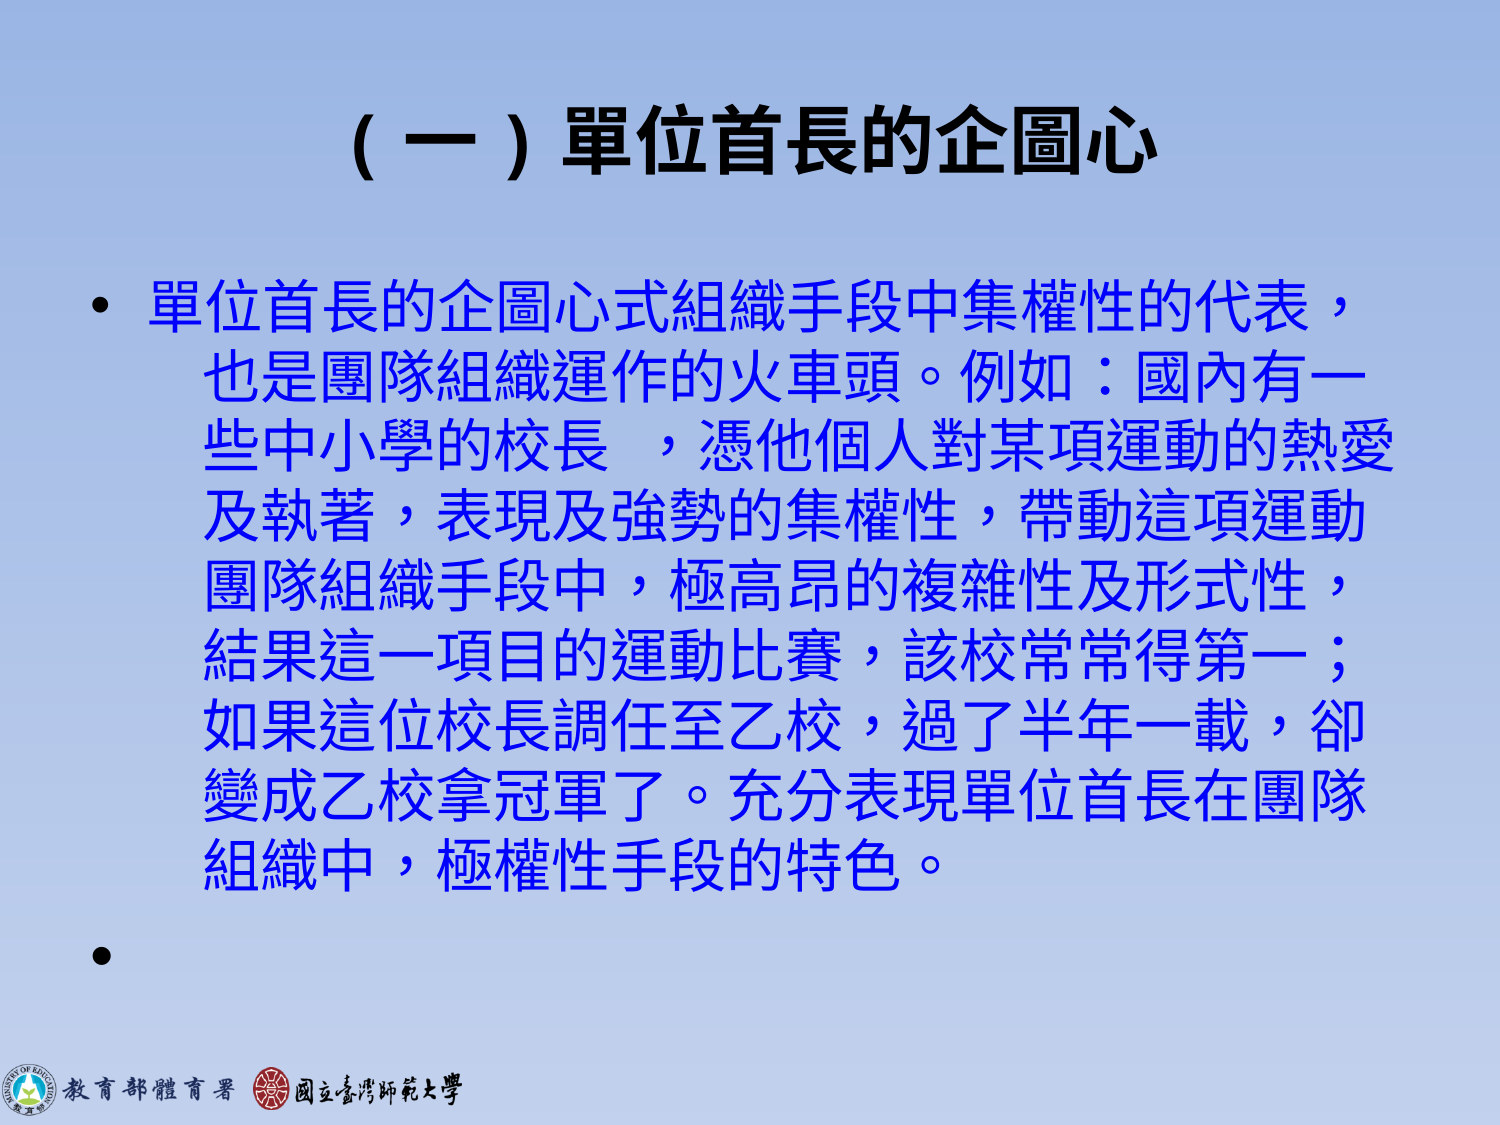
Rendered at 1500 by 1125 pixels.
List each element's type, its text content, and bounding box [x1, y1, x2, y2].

title (一)單位首長的企圖心 [75, 45, 1426, 233]
list 單位首長的企圖心式組織手段中集權性的代表，也是團隊組織運作的火車頭。例如：國內有一些中小學的校長 ，憑他個人對某項運動的熱愛及執著，表現及強勢的集權性，帶動這項運動團隊組織手段中，極高昂的複雜性及形式性，結果這一項目的運動比賽，該校常常得第一；如果這位校長調任至乙校，過了半年一載，卻變成乙校拿冠軍了。充分表現單位首長在團隊組織中，極權性手段的特色。 [75, 262, 1426, 1005]
